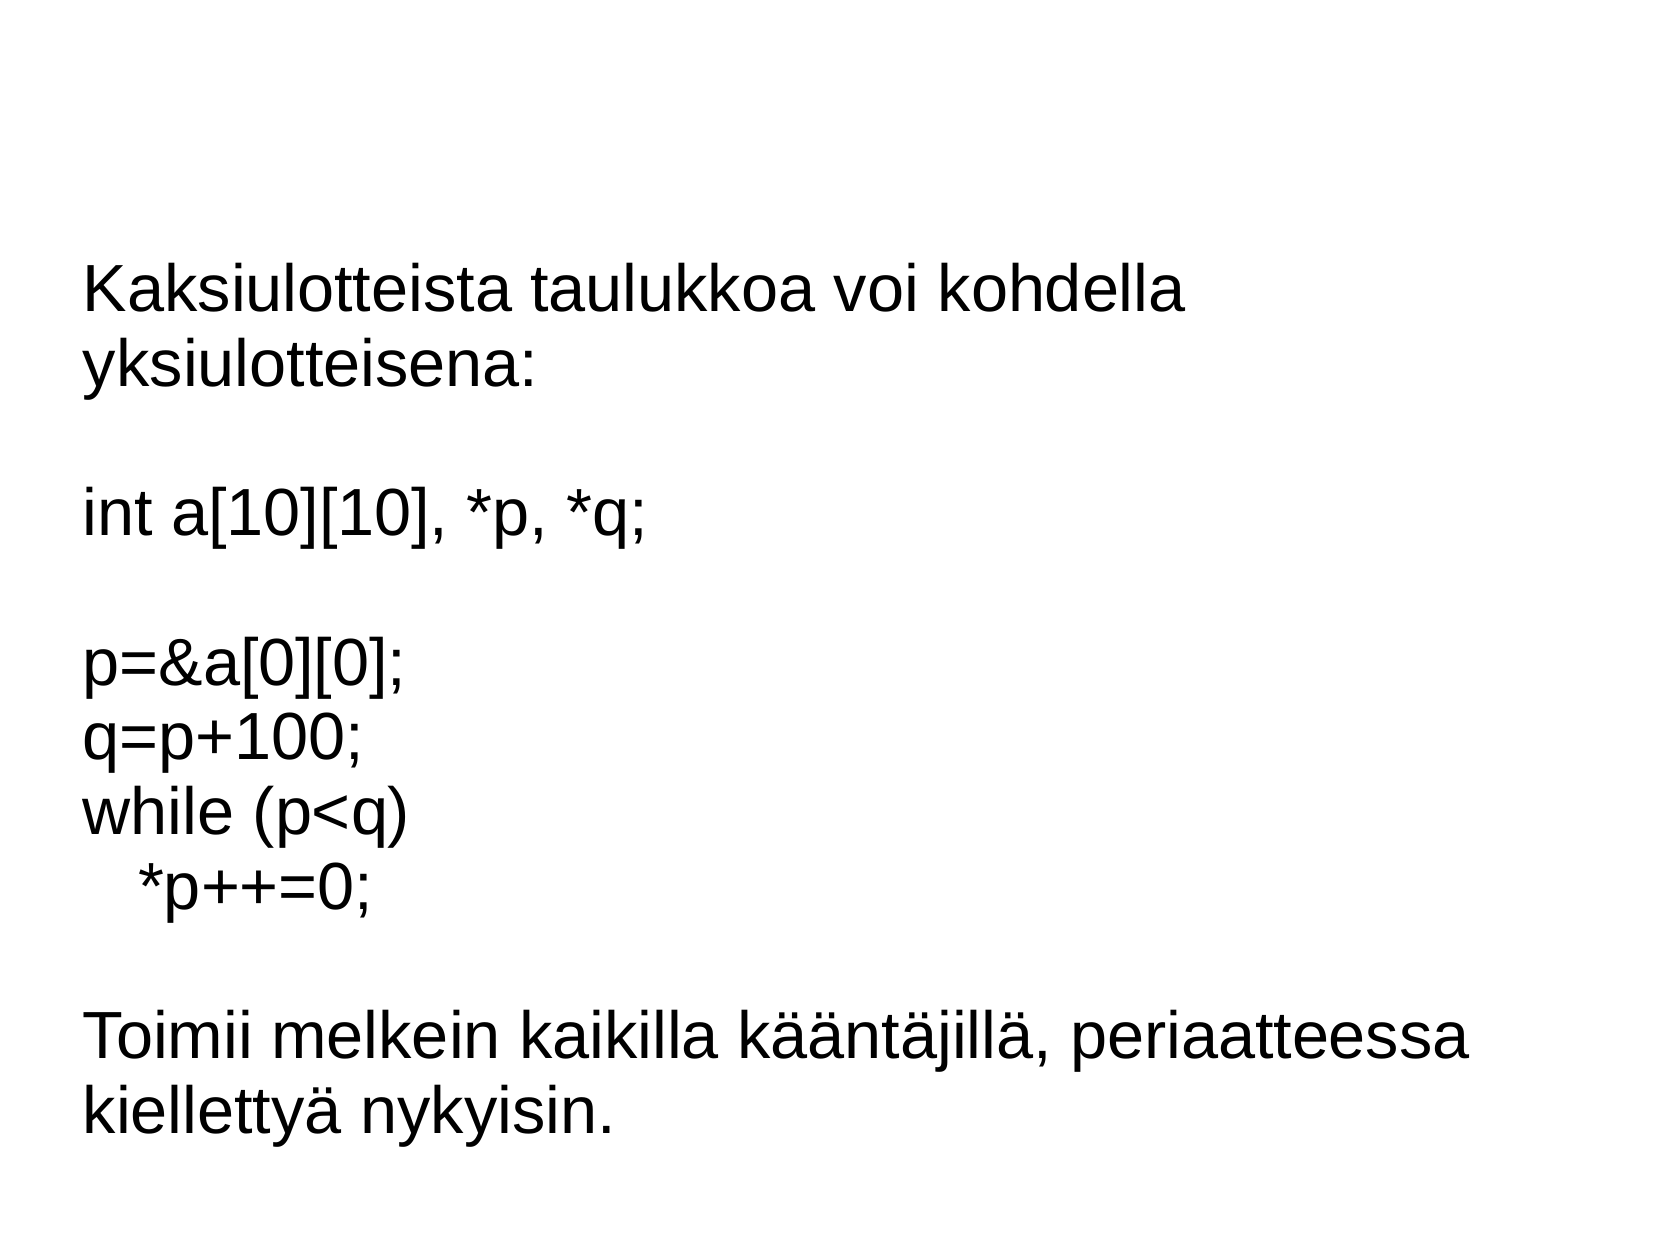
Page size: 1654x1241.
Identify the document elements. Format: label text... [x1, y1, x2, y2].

text_box Kaksiulotteista taulukkoa voi kohdella yksiulotteisena: int a[10][10], *p, *q; p=&a[0][0]; q=p+100; while (p<q) *p++=0; Toimii melkein kaikilla kääntäjillä, periaatteessa kiellettyä nykyisin. [82, 250, 1571, 1149]
